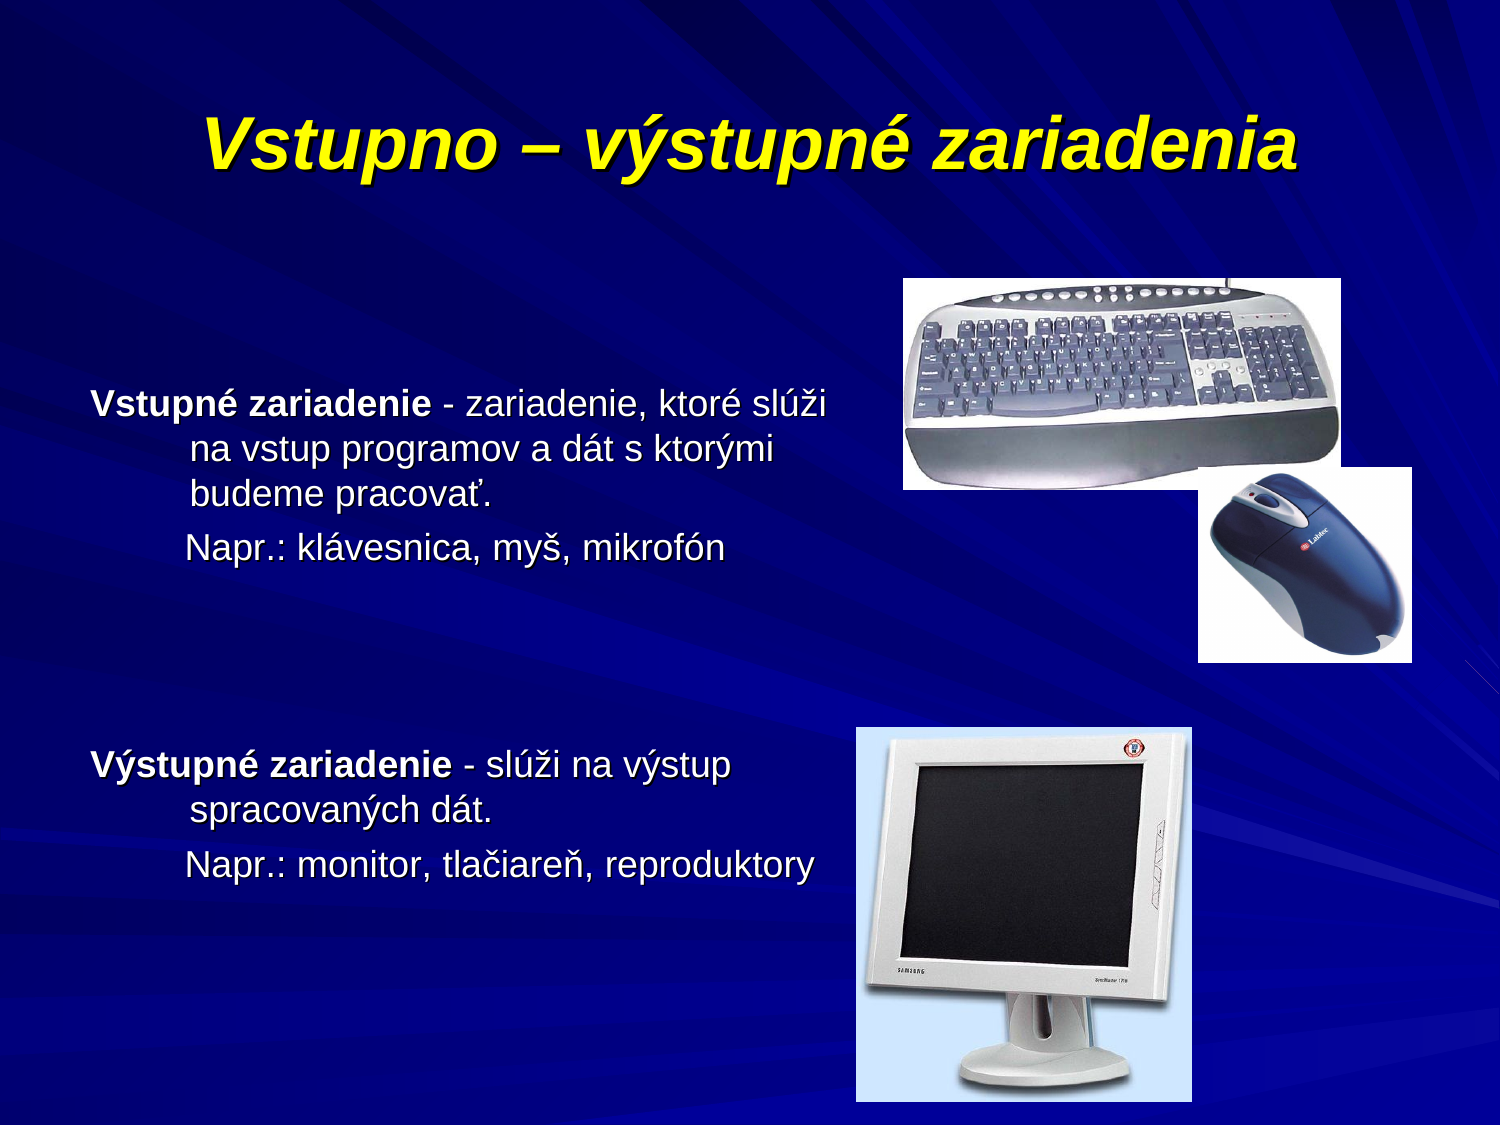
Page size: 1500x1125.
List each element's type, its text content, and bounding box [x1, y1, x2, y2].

list Vstupné zariadenie - zariadenie, ktoré slúži na vstup programov a dát s ktorými budeme pracovať. Napr.: klávesnica, myš, mikrofón Výstupné zariadenie - slúži na výstup spracovaných dát. Napr.: monitor, tlačiareň, reproduktory [74, 262, 857, 1006]
picture [903, 278, 1412, 664]
picture [856, 727, 1192, 1102]
title Vstupno – výstupné zariadenia [75, 45, 1426, 234]
